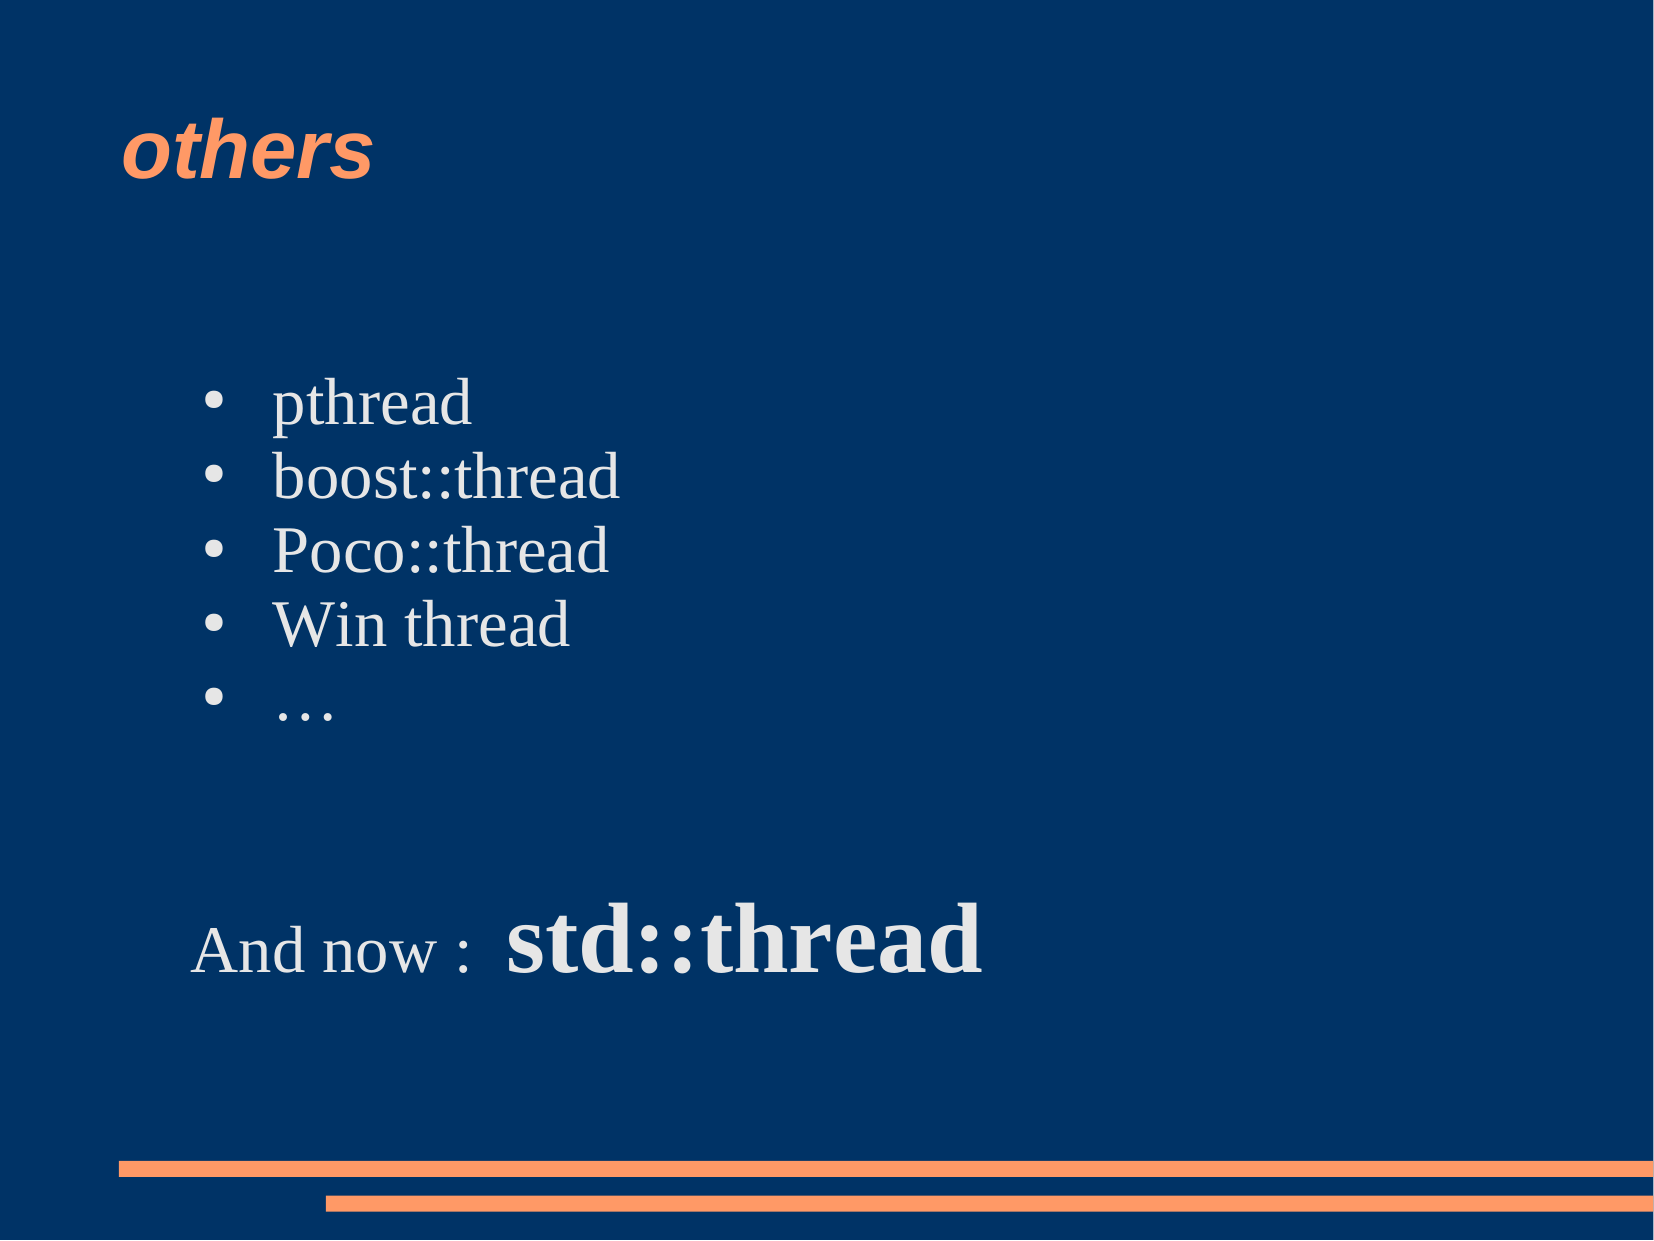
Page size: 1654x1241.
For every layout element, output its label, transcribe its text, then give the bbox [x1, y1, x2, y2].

list pthread boost::thread Poco::thread Win thread … And now : std::thread [178, 364, 1570, 1147]
title others [121, 46, 1534, 254]
